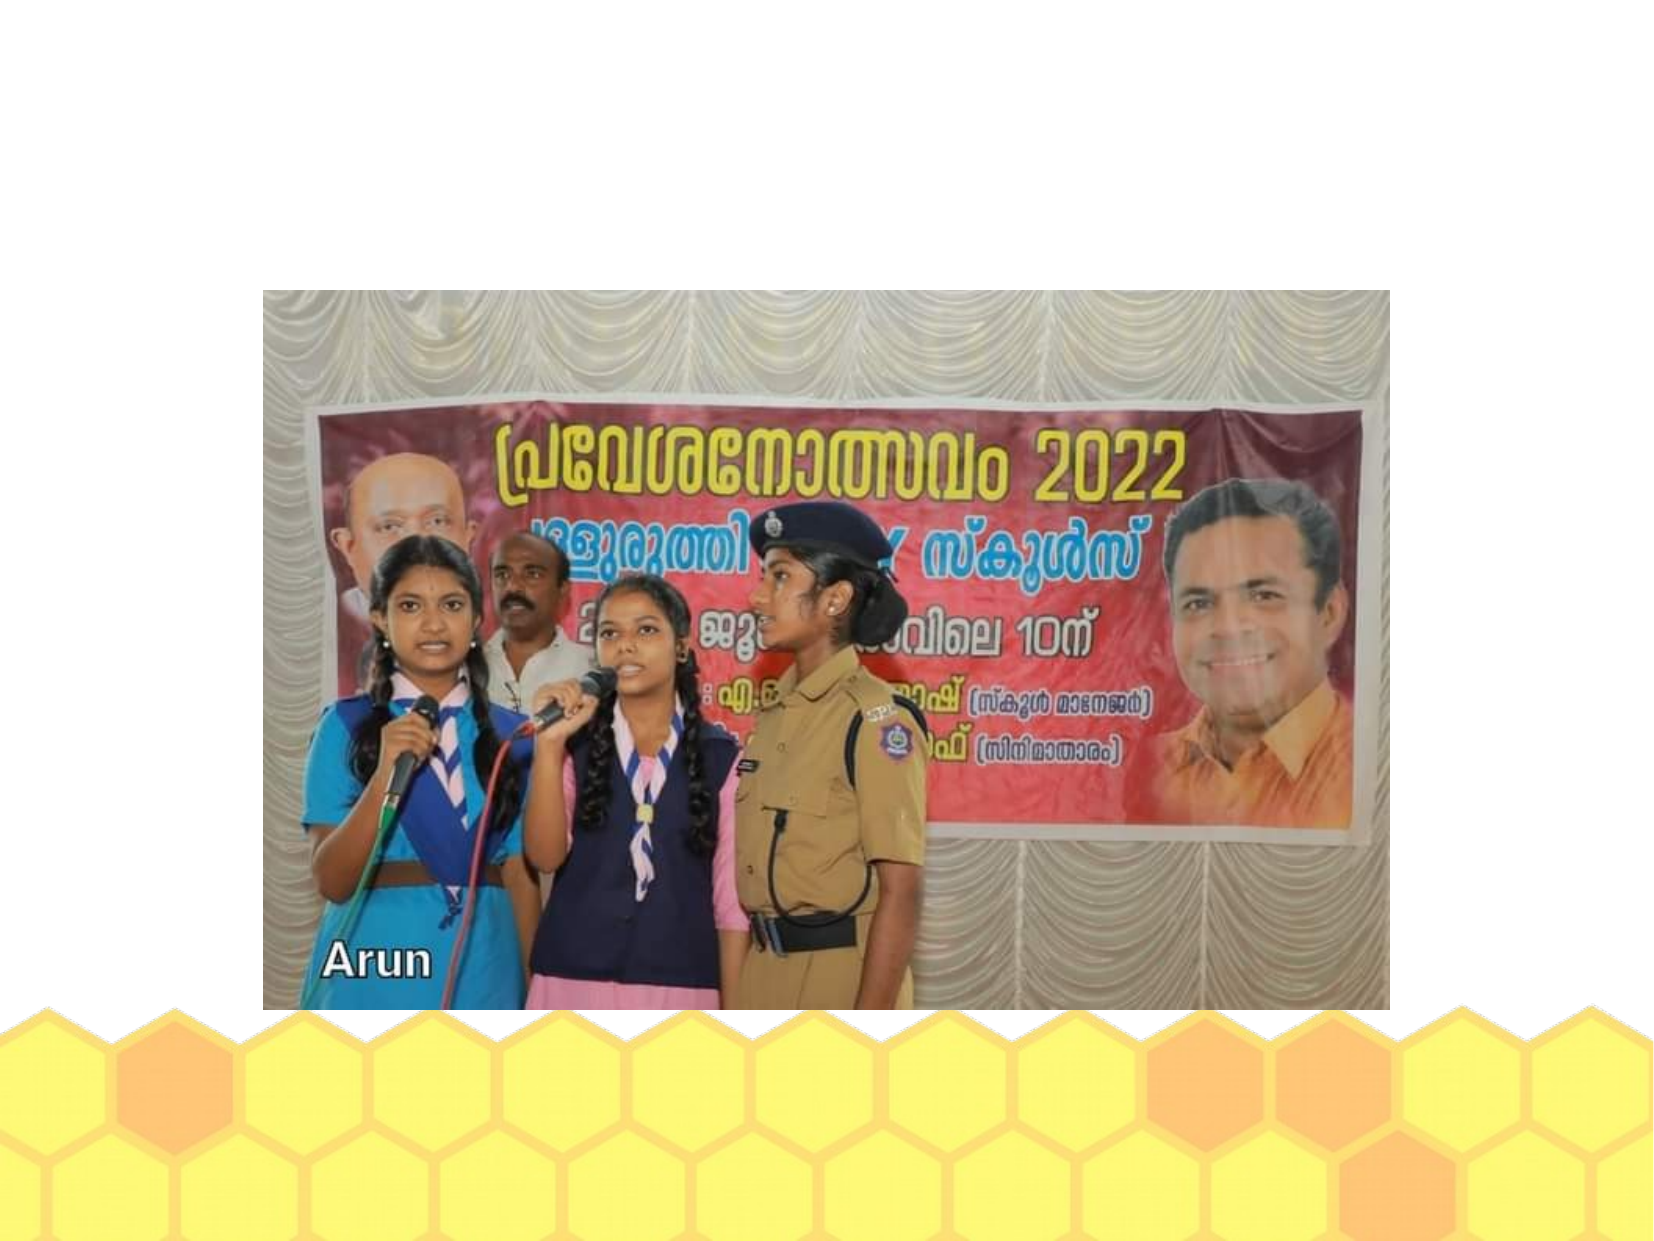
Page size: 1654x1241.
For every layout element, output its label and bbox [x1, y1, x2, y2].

picture [0, 290, 1654, 1241]
